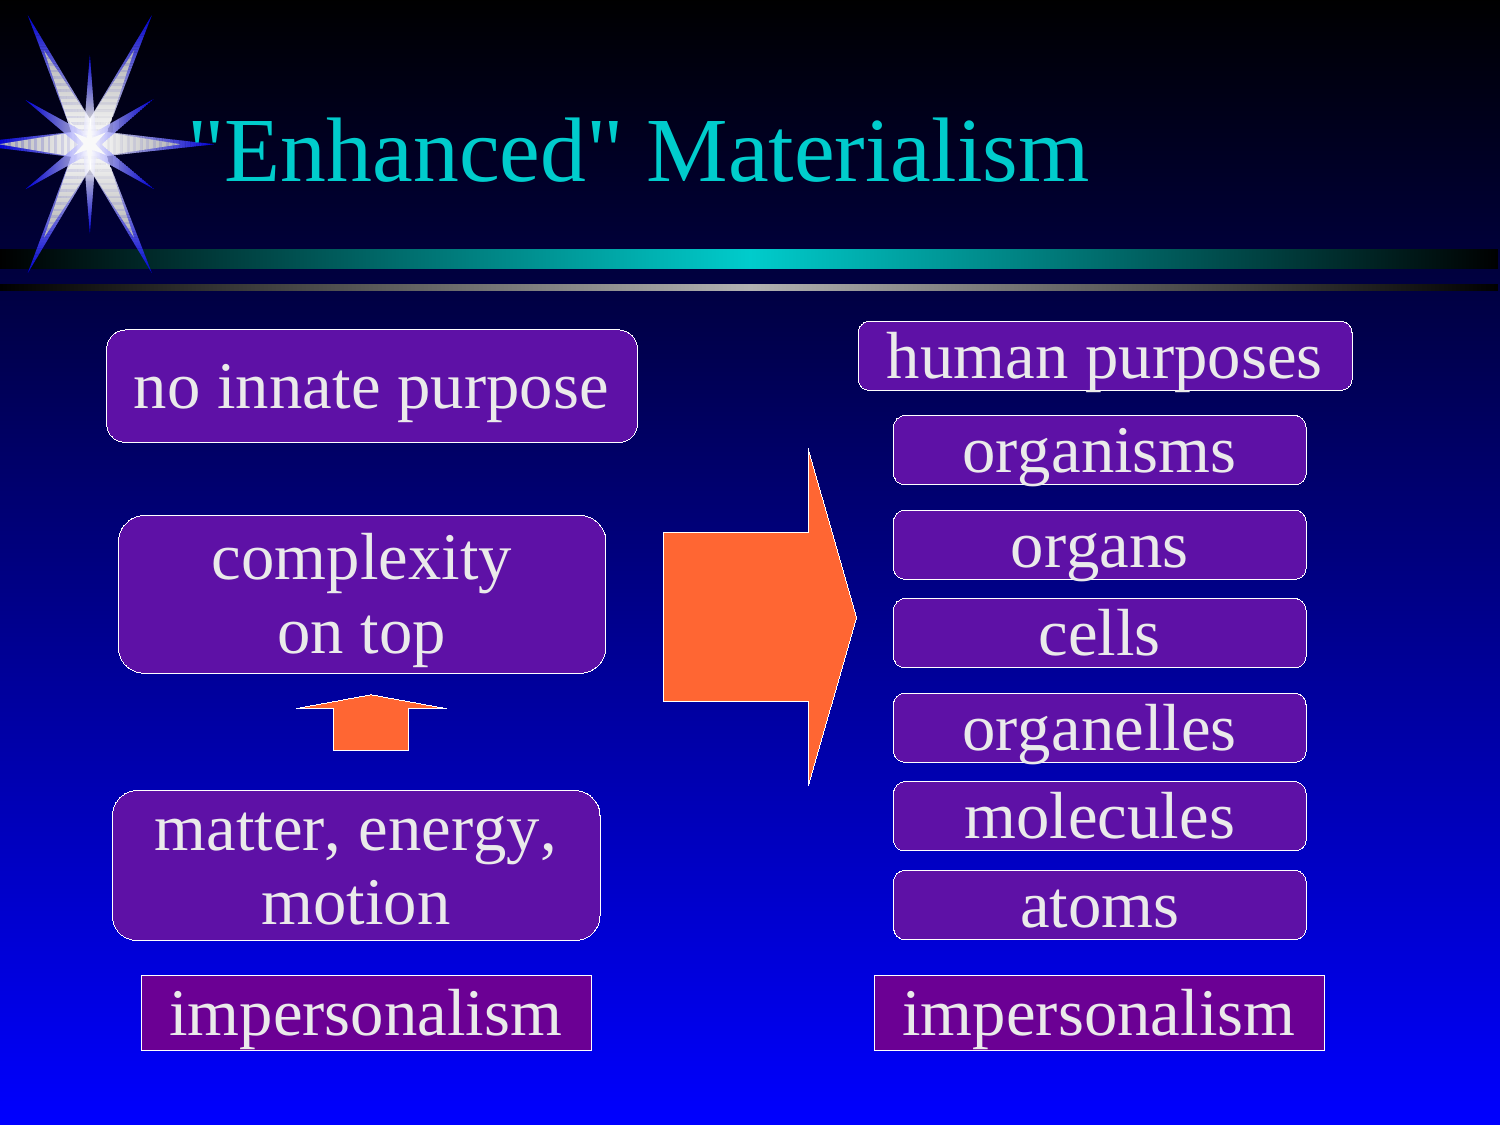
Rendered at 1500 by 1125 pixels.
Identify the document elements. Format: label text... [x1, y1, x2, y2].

text_box impersonalism [874, 975, 1325, 1051]
text_box human purposes [1095, 350, 1110, 376]
text_box organelles [1027, 721, 1040, 737]
text_box organisms [893, 415, 1307, 485]
text_box human purposes [858, 321, 1353, 391]
text_box organisms [1024, 472, 1044, 484]
text_box organisms [1027, 443, 1040, 459]
text_box organs [893, 510, 1307, 580]
text_box molecules [893, 781, 1307, 851]
text_box organs [1076, 538, 1089, 554]
text_box human purposes [1184, 350, 1199, 376]
text_box no innate purpose [106, 329, 638, 443]
text_box organelles [1024, 750, 1044, 762]
text_box complexity on top [118, 515, 606, 674]
title "Enhanced" Materialism [187, 56, 1463, 244]
text_box matter, energy, motion [112, 790, 601, 941]
text_box atoms [893, 870, 1307, 940]
text_box impersonalism [141, 975, 592, 1051]
text_box organelles [893, 693, 1307, 763]
text_box cells [893, 598, 1307, 668]
text_box [296, 694, 447, 751]
text_box organs [1073, 567, 1093, 579]
text_box [663, 448, 857, 786]
